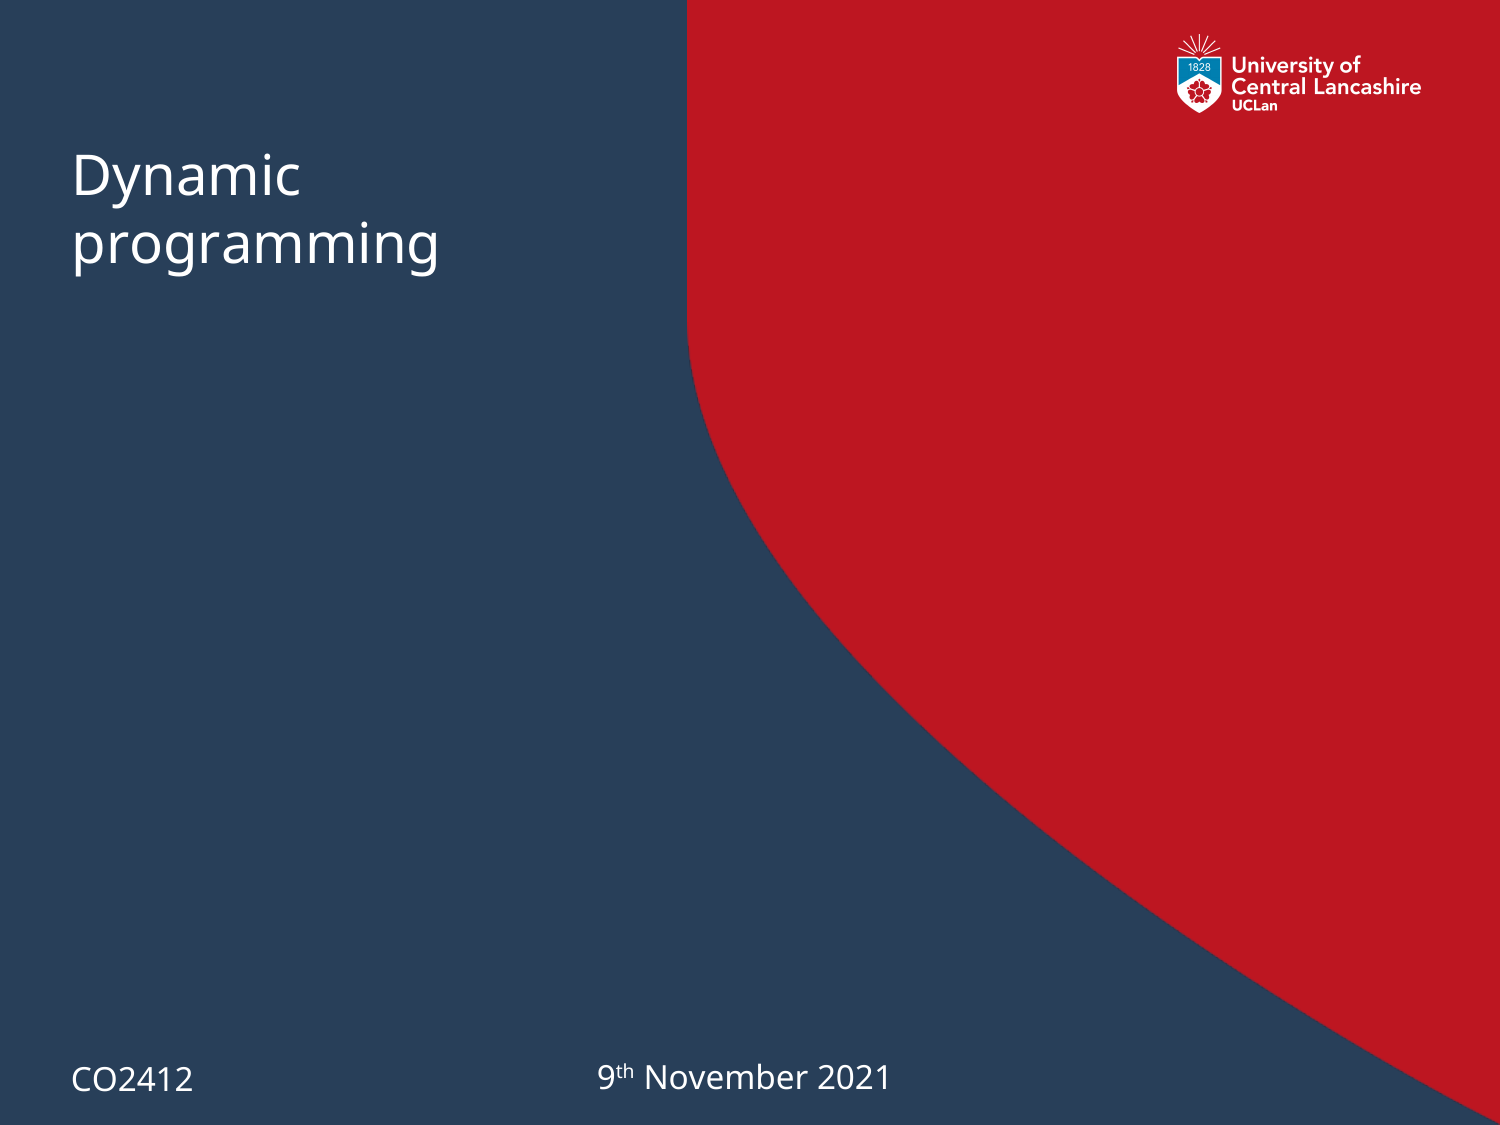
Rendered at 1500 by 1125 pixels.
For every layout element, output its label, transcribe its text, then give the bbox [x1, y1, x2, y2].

text_box Dynamic programming [56, 86, 1185, 328]
picture [687, 0, 1500, 1125]
